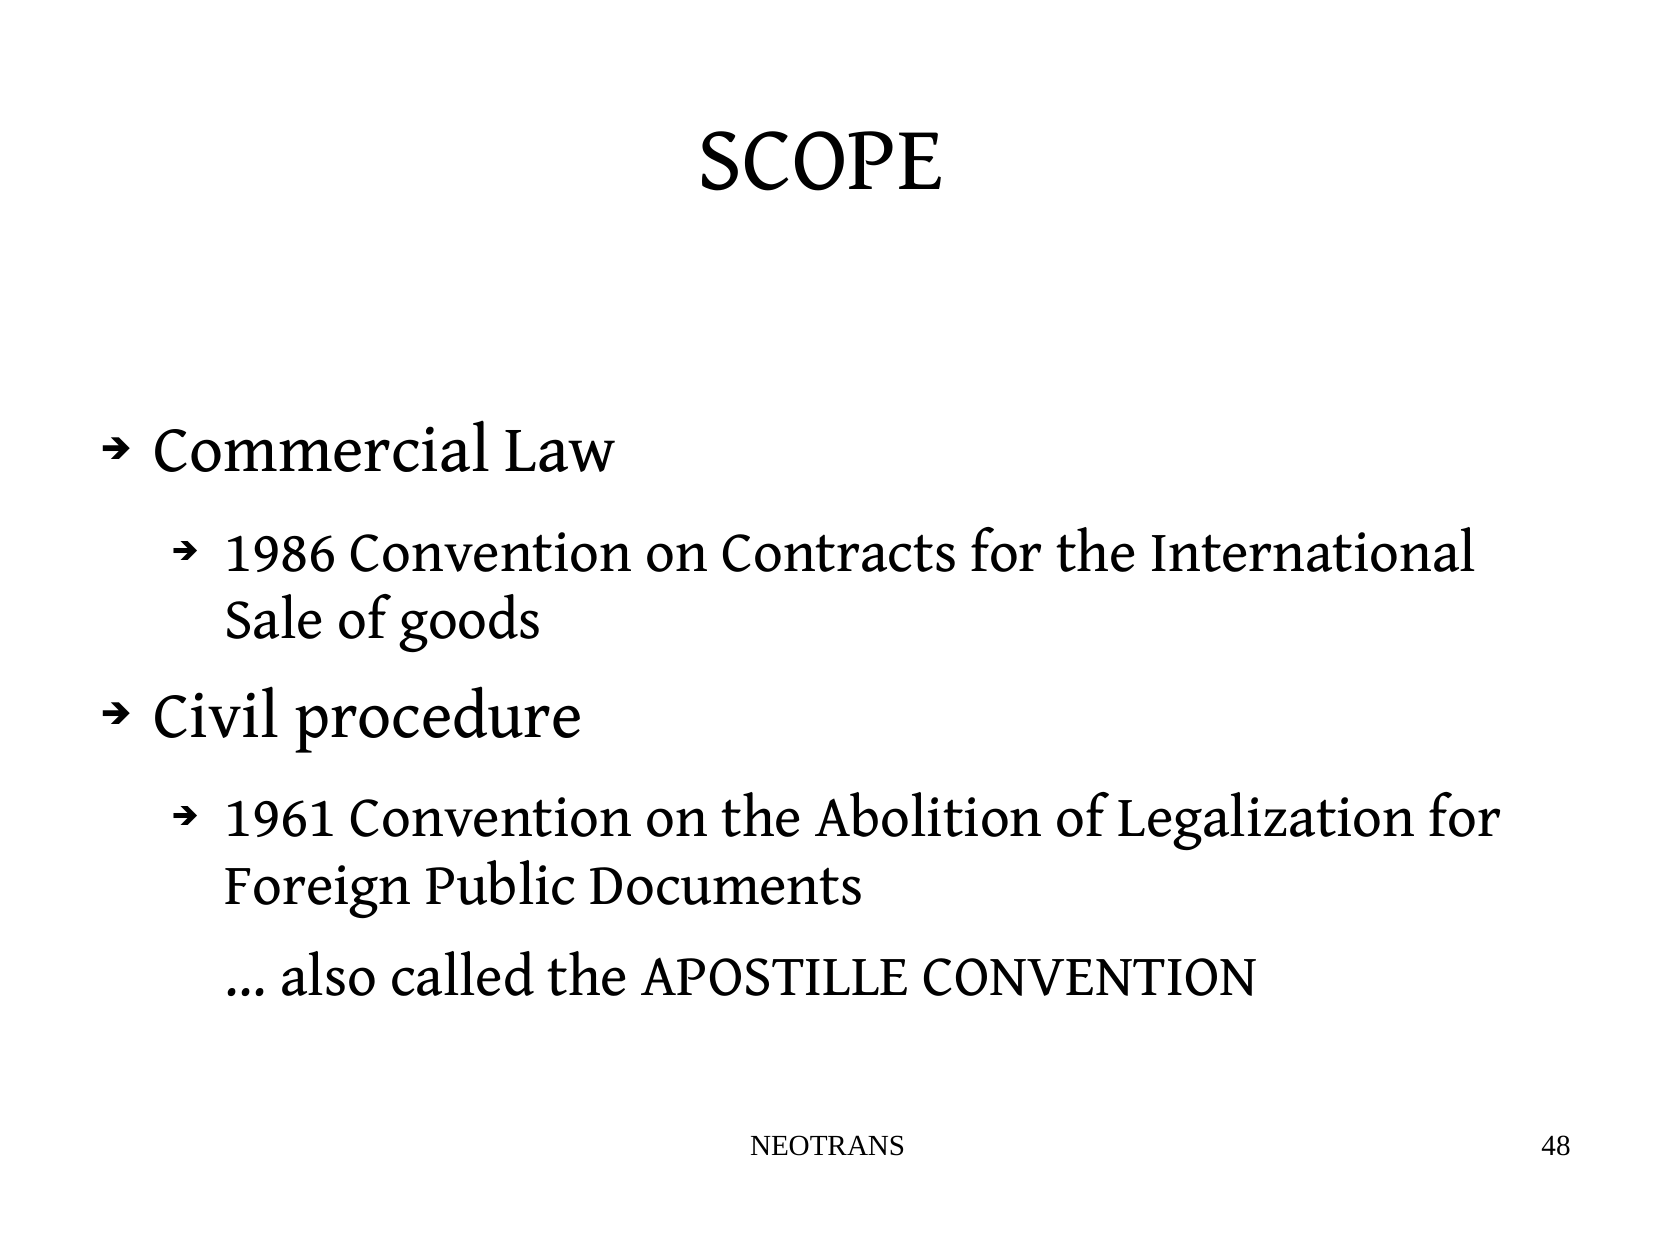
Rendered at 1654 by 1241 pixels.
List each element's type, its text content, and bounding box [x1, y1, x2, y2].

title SCOPE [76, 58, 1565, 266]
list Commercial Law 1986 Convention on Contracts for the International Sale of goods Civil procedure 1961 Convention on the Abolition of Legalization for Foreign Public Documents ... also called the APOSTILLE CONVENTION [82, 413, 1571, 1182]
